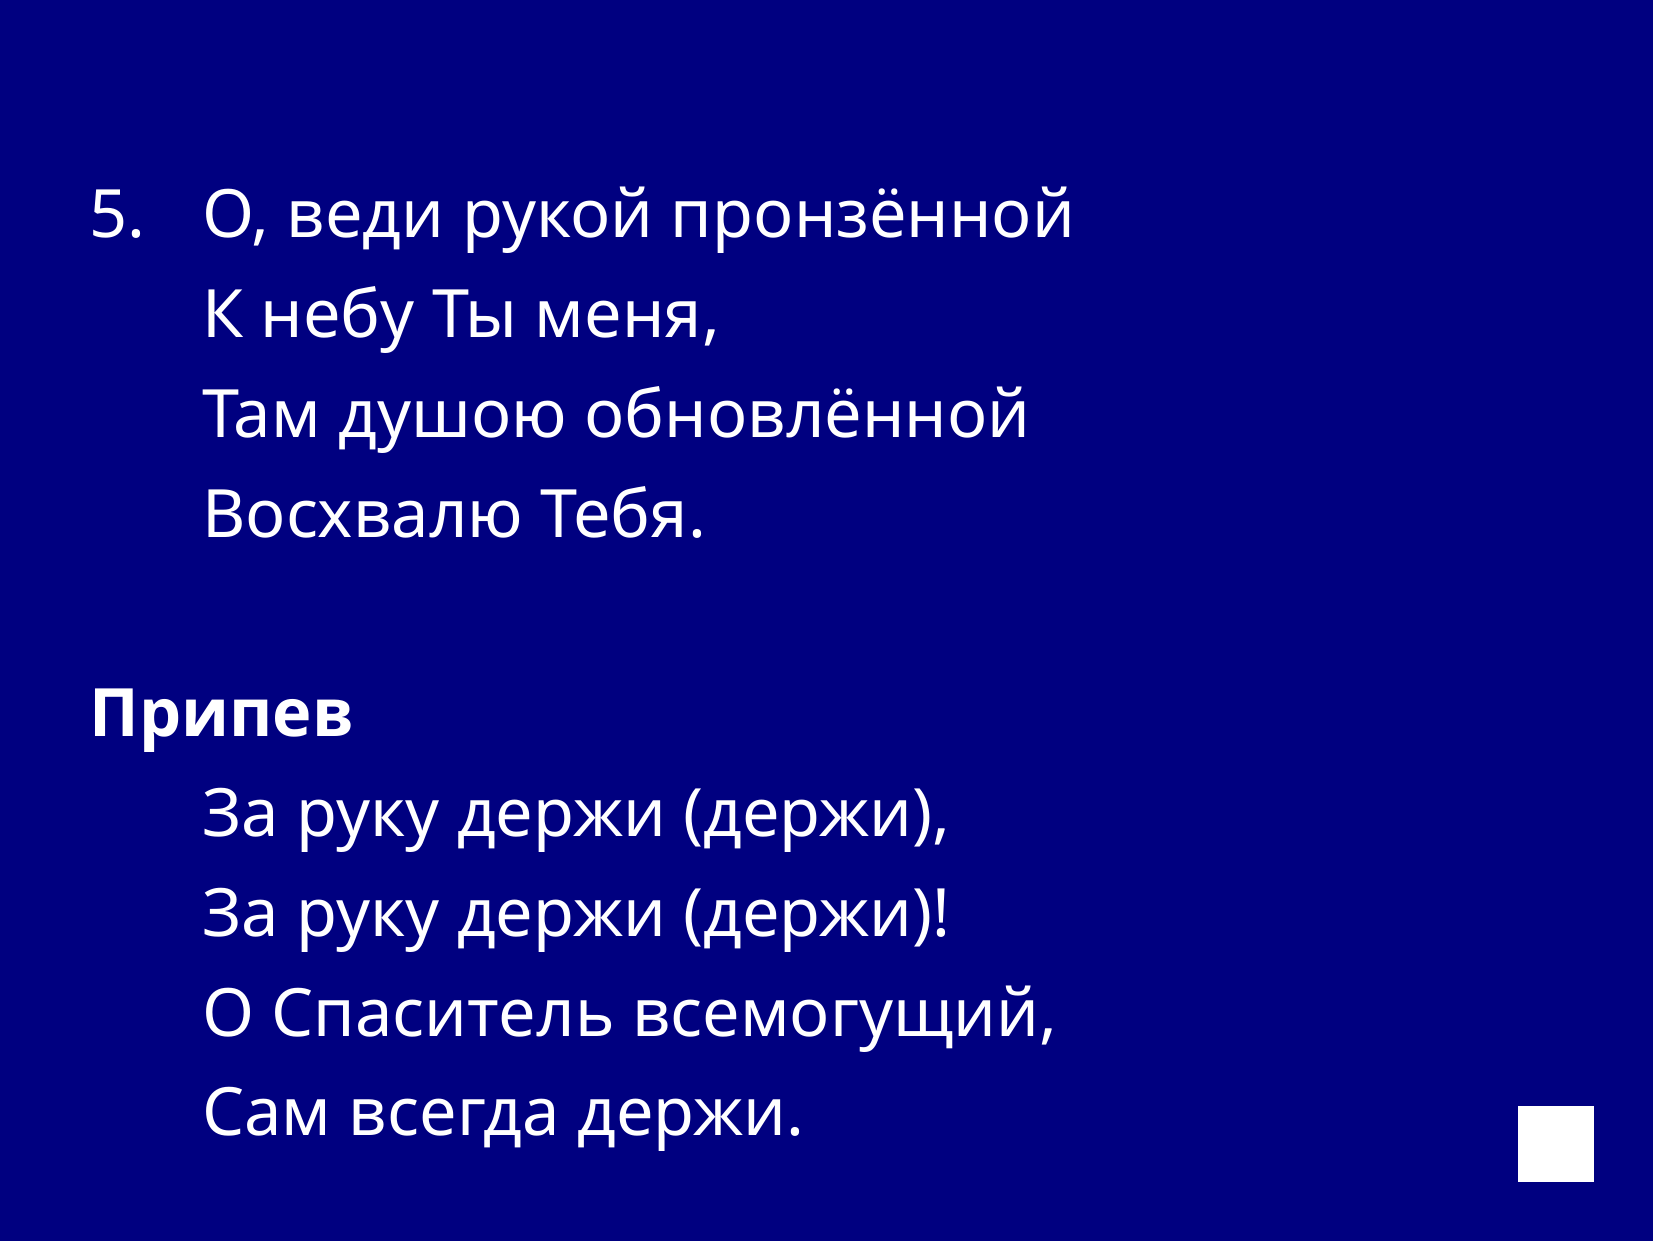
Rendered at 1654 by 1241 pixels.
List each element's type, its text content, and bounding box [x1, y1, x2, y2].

text_box 5. О, веди рукой пронзённой К небу Ты меня, Там душою обновлённой Восхвалю Тебя. Припев За руку держи (держи), За руку держи (держи)! О Спаситель всемогущий, Сам всегда держи. [75, 150, 1576, 1163]
text_box [1518, 1106, 1594, 1182]
